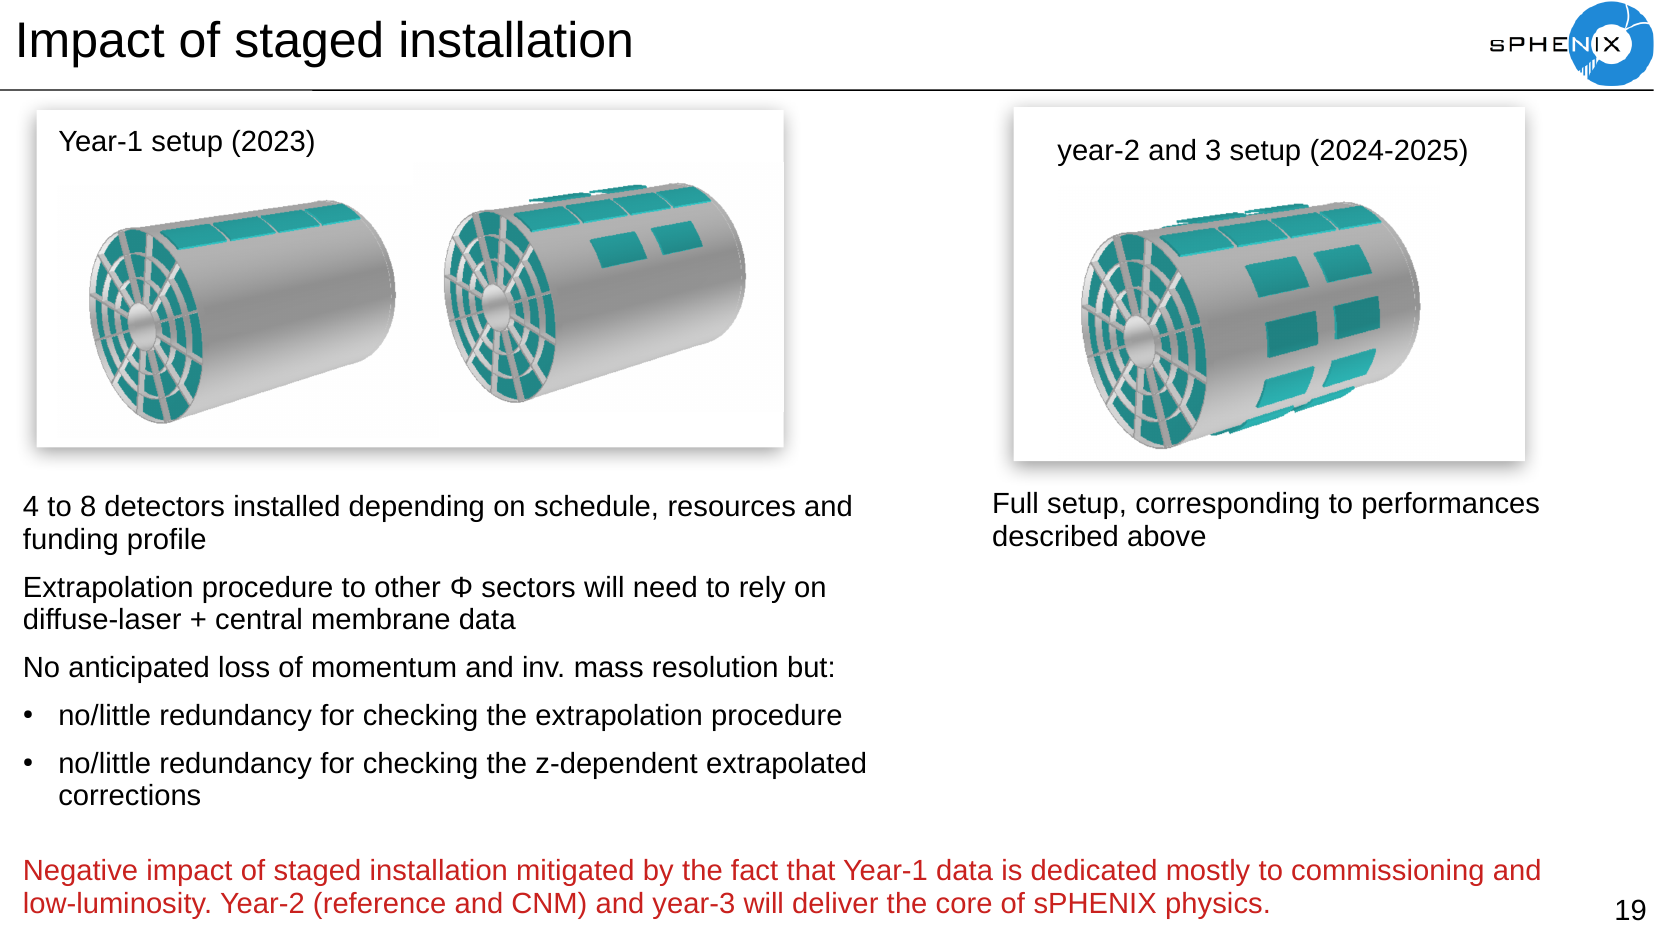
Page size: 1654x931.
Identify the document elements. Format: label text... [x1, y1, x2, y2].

text_box 4 to 8 detectors installed depending on schedule, resources and funding profile Extrapolation procedure to other Φ sectors will need to rely on diffuse-laser + central membrane data No anticipated loss of momentum and inv. mass resolution but: no/little redundancy for checking the extrapolation procedure no/little redundancy for checking the z-dependent extrapolated corrections [8, 482, 908, 829]
text_box year-2 and 3 setup (2024-2025) [1042, 126, 1501, 175]
text_box Impact of staged installation [0, 0, 1654, 87]
text_box Negative impact of staged installation mitigated by the fact that Year-1 data is dedicated mostly to commissioning and low-luminosity. Year-2 (reference and CNM) and year-3 will deliver the core of sPHENIX physics. [8, 846, 1610, 928]
text_box Year-1 setup (2023) [43, 118, 331, 166]
text_box Full setup, corresponding to performances described above [977, 479, 1599, 561]
text_box [1013, 107, 1525, 462]
picture [57, 162, 784, 438]
picture [1058, 185, 1440, 461]
text_box [36, 110, 784, 448]
